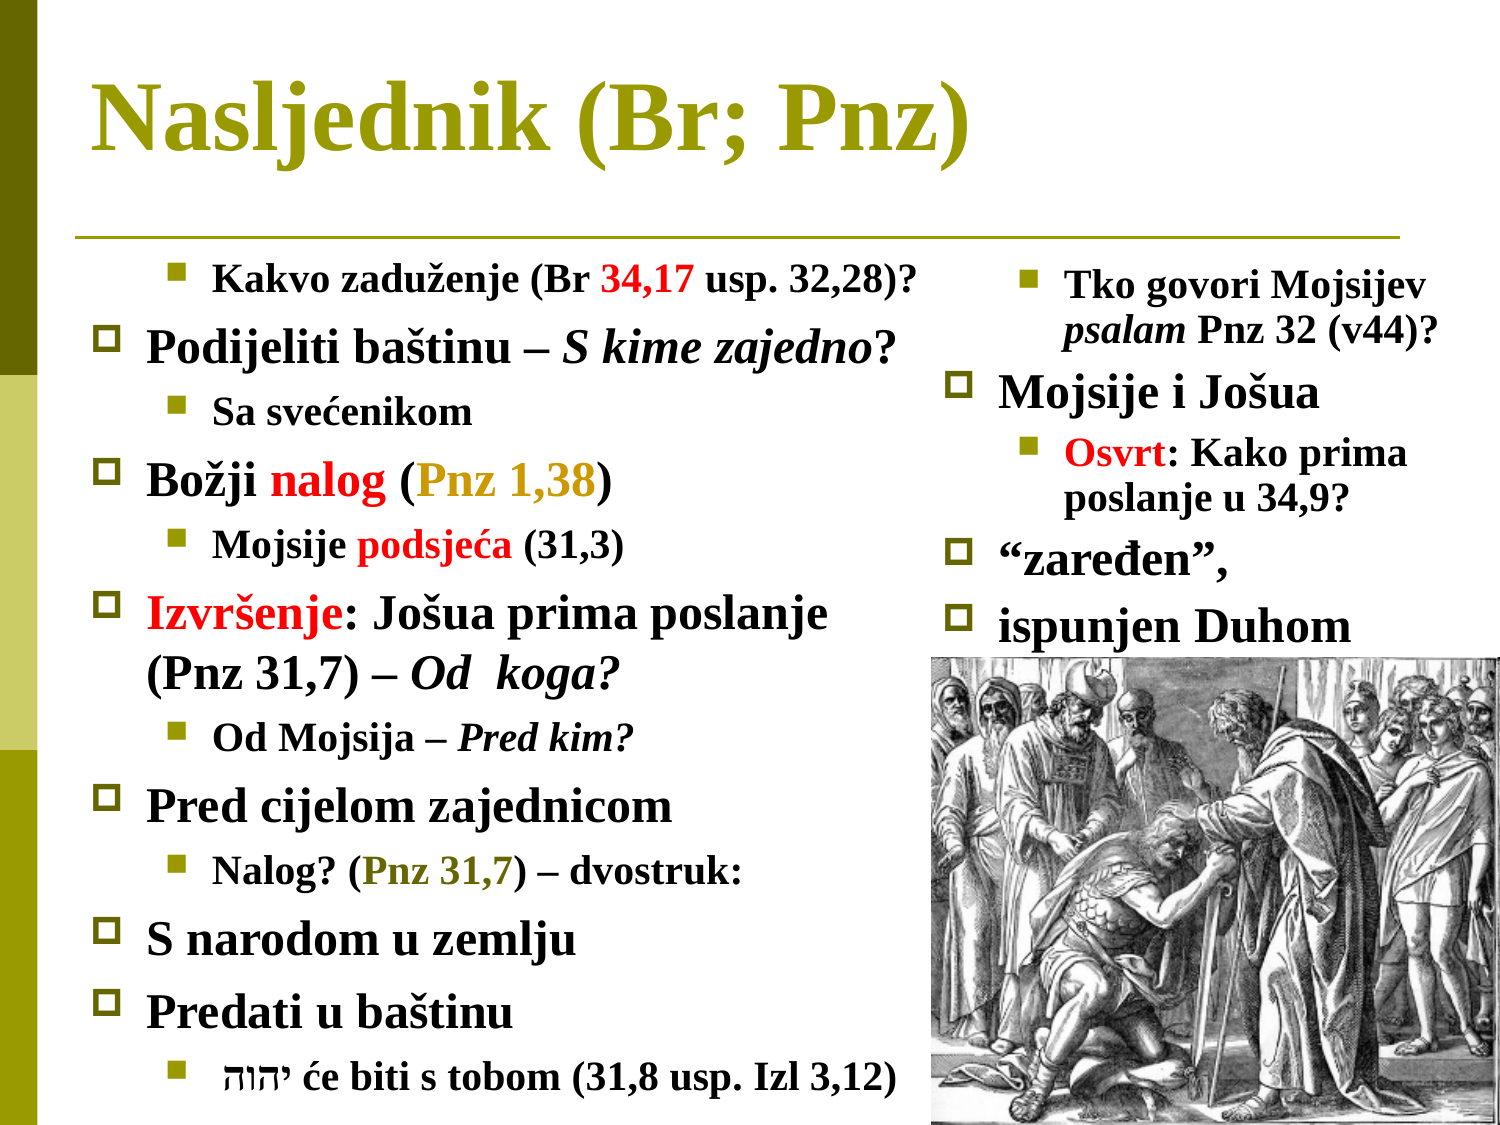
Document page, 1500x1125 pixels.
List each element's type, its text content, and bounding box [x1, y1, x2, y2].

list Tko govori Mojsijev psalam Pnz 32 (v44)? Mojsije i Jošua Osvrt: Kako prima poslanje u 34,9? “zaređen”, ispunjen Duhom [927, 255, 1500, 999]
title Nasljednik (Br; Pnz) [75, 42, 1426, 233]
picture [931, 657, 1500, 1125]
list Kakvo zaduženje (Br 34,17 usp. 32,28)? Podijeliti baštinu – S kime zajedno? Sa svećenikom Božji nalog (Pnz 1,38) Mojsije podsjeća (31,3) Izvršenje: Jošua prima poslanje (Pnz 31,7) – Od koga? Od Mojsija – Pred kim? Pred cijelom zajednicom Nalog? (Pnz 31,7) – dvostruk: S narodom u zemlju Predati u baštinu יהוה će biti s tobom (31,8 usp. Izl 3,12) [74, 243, 975, 1125]
